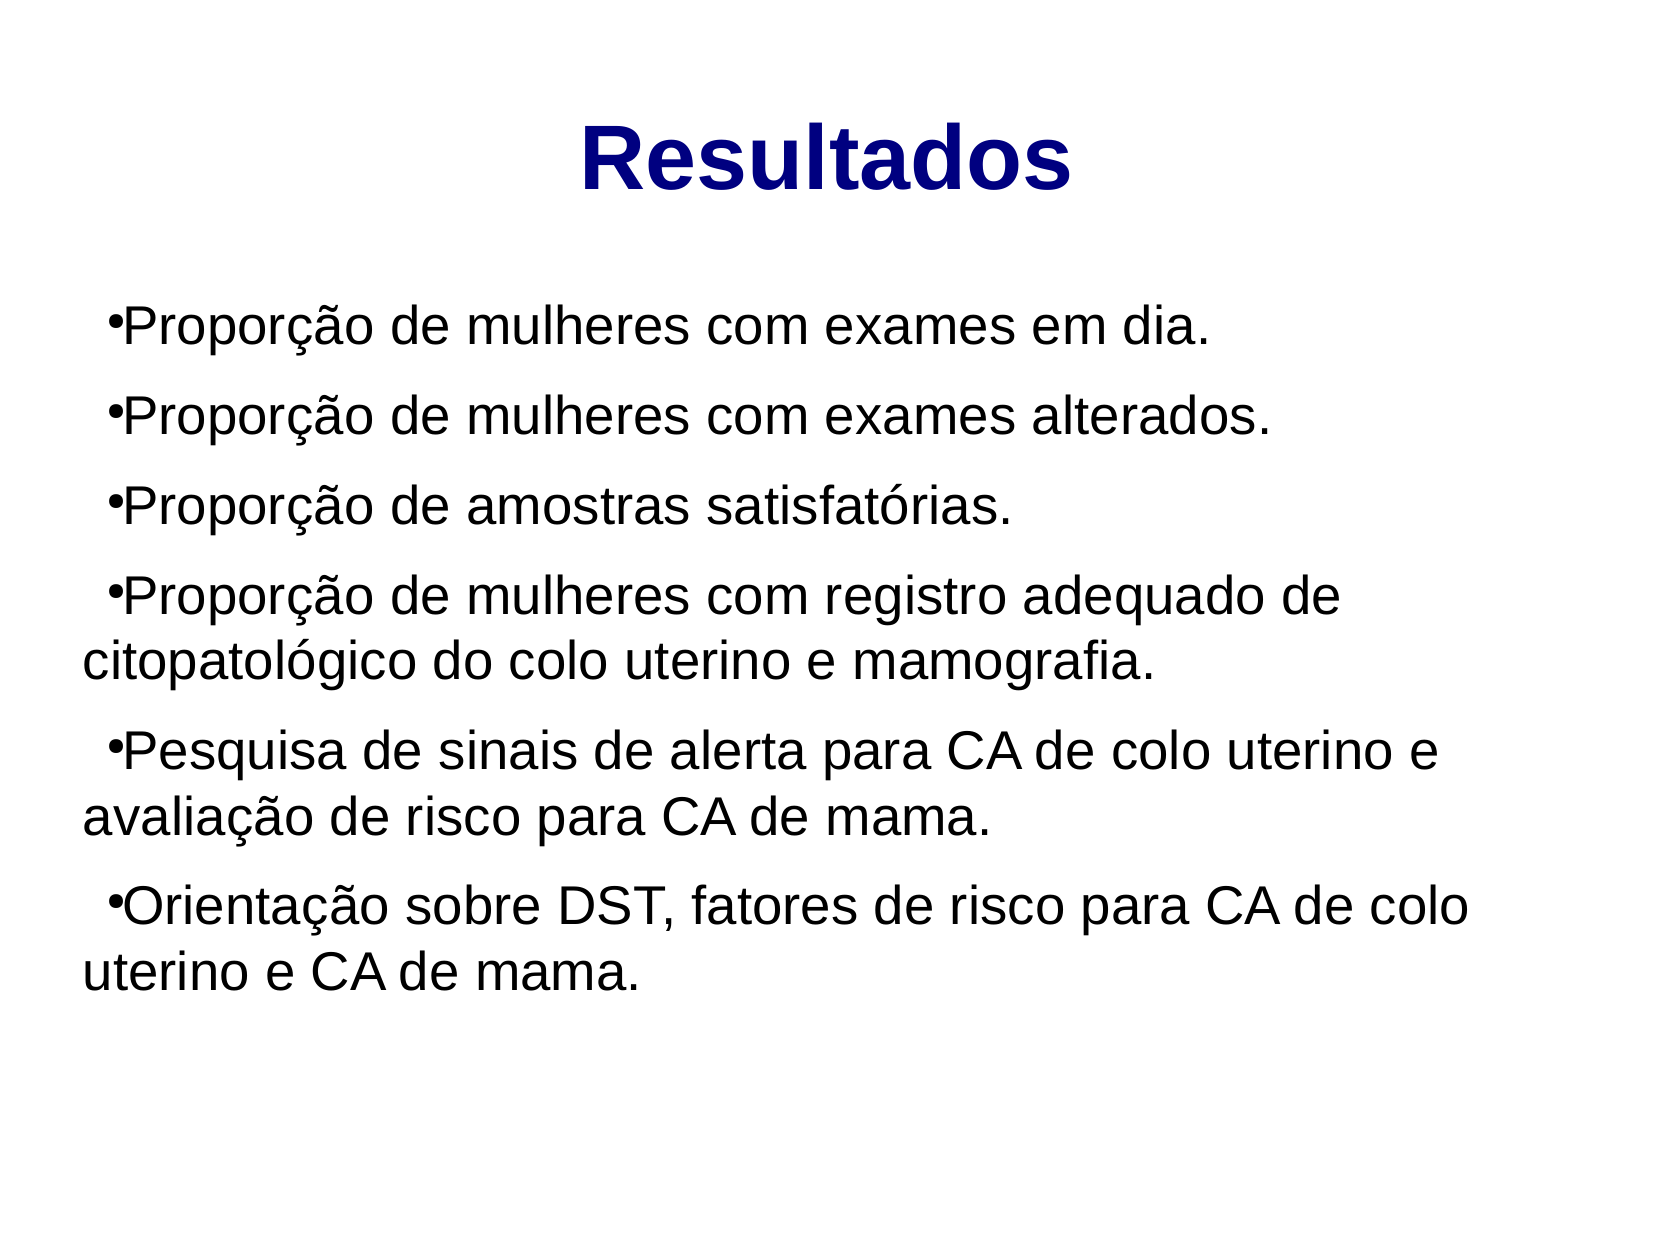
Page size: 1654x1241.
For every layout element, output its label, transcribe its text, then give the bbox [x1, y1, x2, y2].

title Resultados [82, 97, 1571, 208]
list Proporção de mulheres com exames em dia. Proporção de mulheres com exames alterados. Proporção de amostras satisfatórias. Proporção de mulheres com registro adequado de citopatológico do colo uterino e mamografia. Pesquisa de sinais de alerta para CA de colo uterino e avaliação de risco para CA de mama. Orientação sobre DST, fatores de risco para CA de colo uterino e CA de mama. [82, 290, 1571, 1010]
